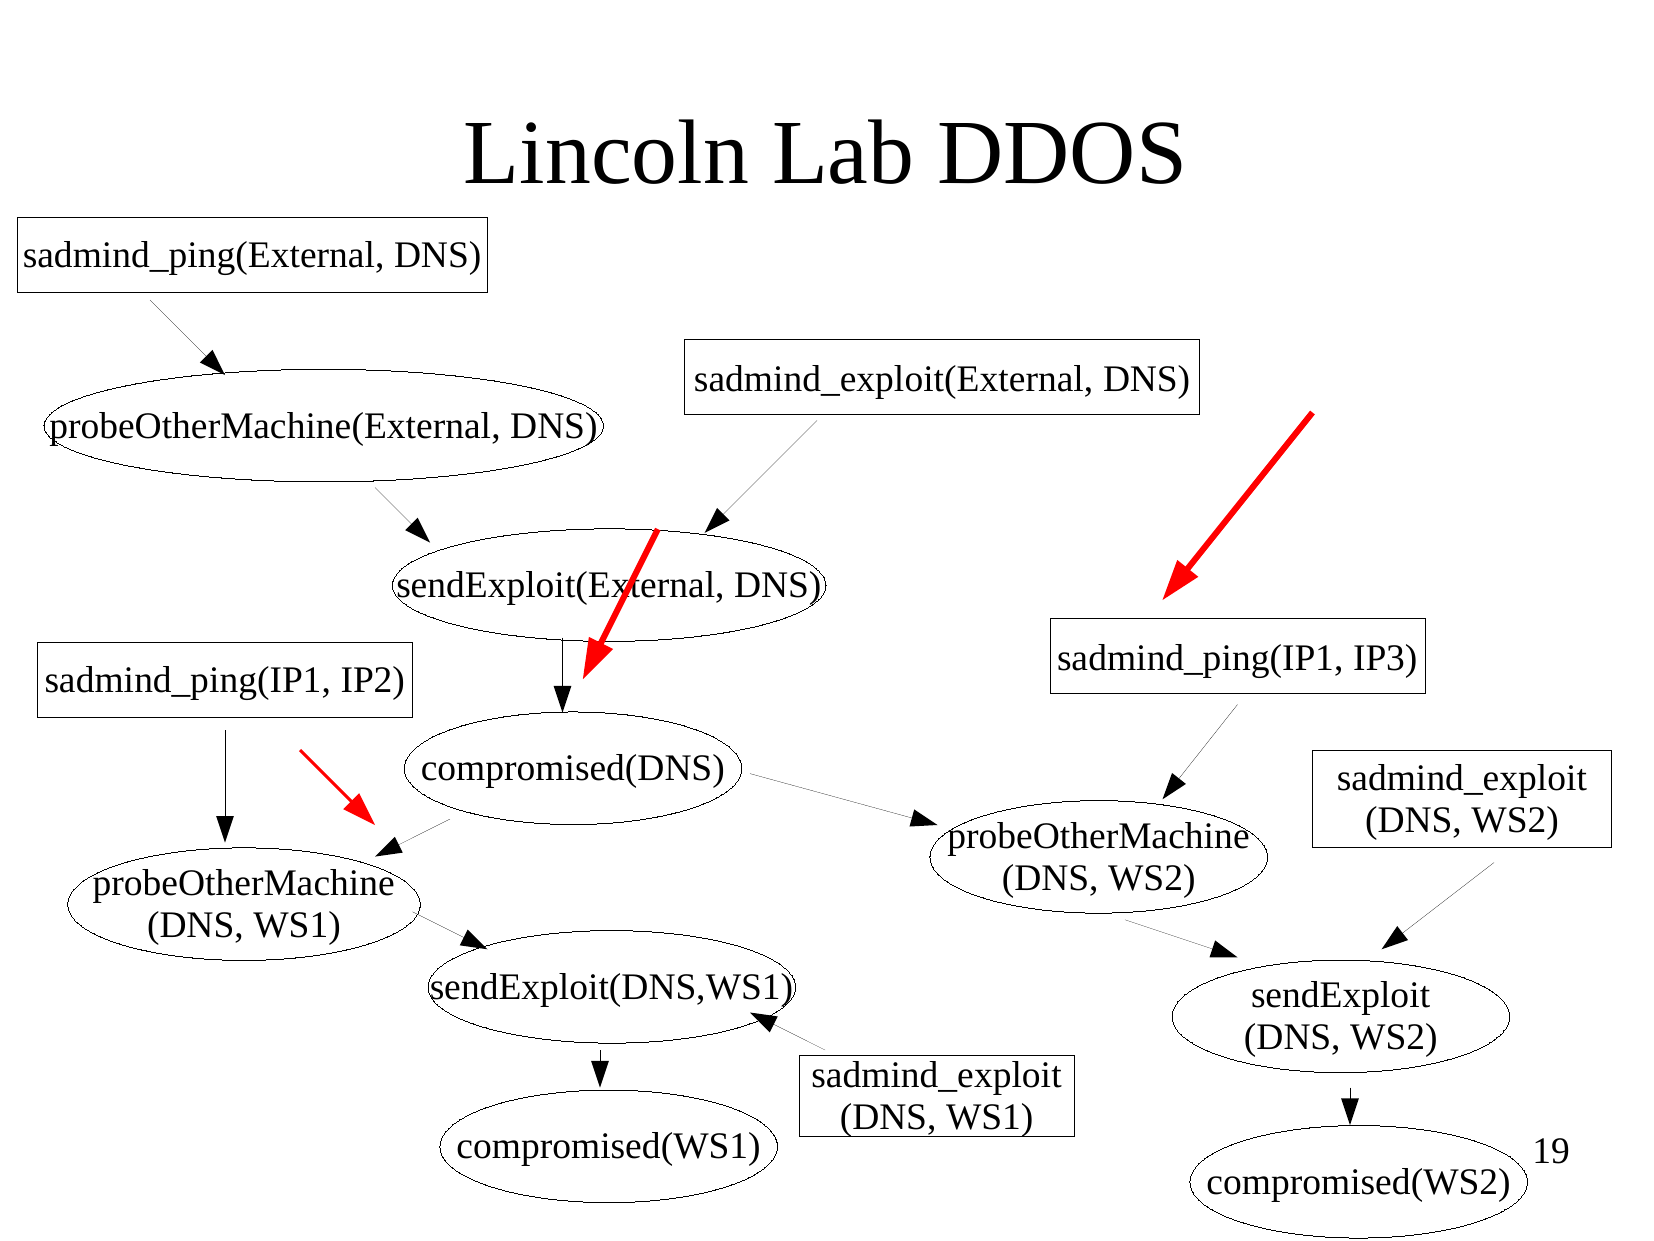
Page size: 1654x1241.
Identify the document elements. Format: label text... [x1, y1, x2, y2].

text_box sadmind_ping(External, DNS) [17, 217, 488, 293]
text_box sadmind_ping(IP1, IP2) [37, 642, 413, 718]
text_box sadmind_ping(IP1, IP3) [1050, 618, 1426, 694]
text_box compromised(WS2) [1189, 1125, 1528, 1239]
text_box probeOtherMachine (DNS, WS2) [929, 800, 1268, 914]
text_box compromised(DNS) [404, 711, 742, 825]
text_box sadmind_exploit (DNS, WS1) [799, 1055, 1075, 1137]
text_box compromised(WS1) [439, 1090, 778, 1203]
text_box sendExploit(DNS,WS1) [428, 930, 796, 1044]
title Lincoln Lab DDOS [82, 49, 1570, 256]
text_box sendExploit (DNS, WS2) [1172, 960, 1510, 1073]
text_box sadmind_exploit(External, DNS) [684, 339, 1200, 415]
text_box sadmind_exploit (DNS, WS2) [1312, 750, 1612, 848]
text_box sendExploit(External, DNS) [392, 528, 827, 642]
text_box probeOtherMachine(External, DNS) [43, 369, 604, 482]
text_box probeOtherMachine (DNS, WS1) [67, 847, 421, 961]
